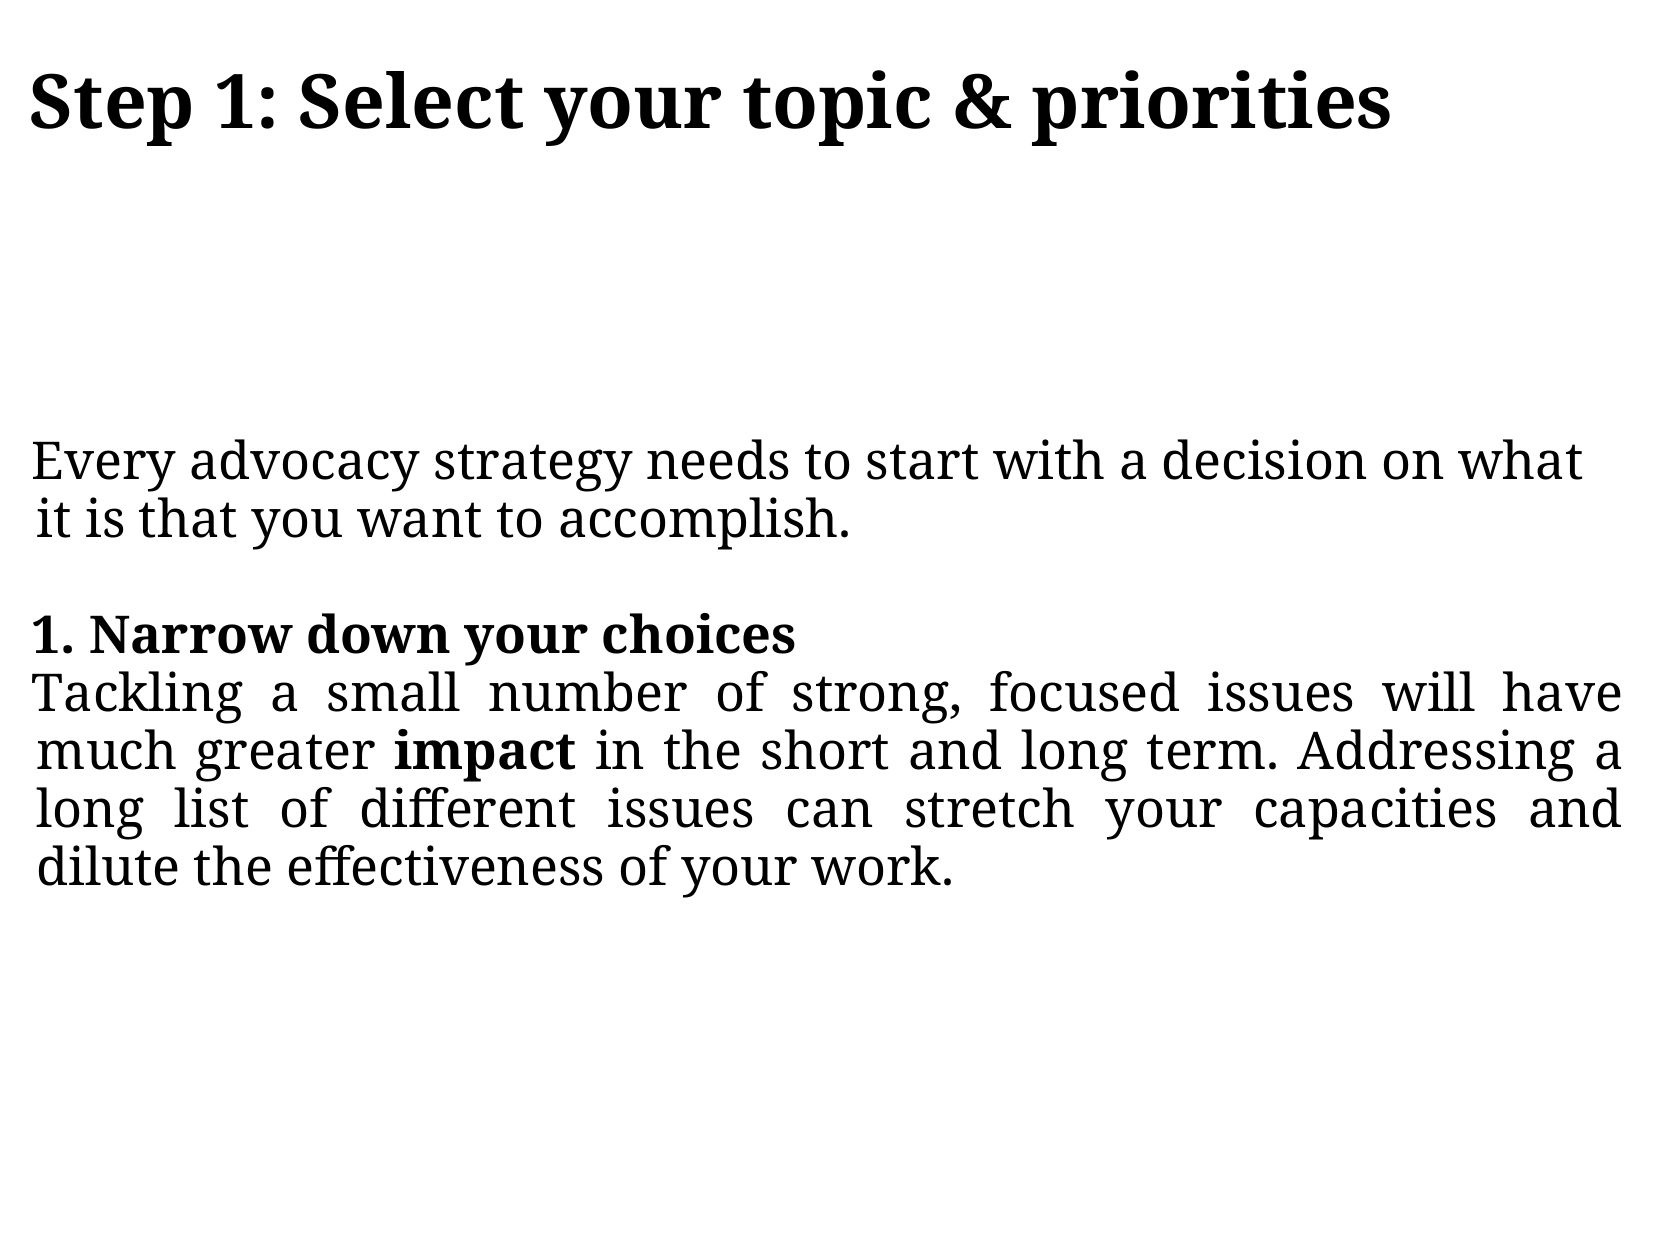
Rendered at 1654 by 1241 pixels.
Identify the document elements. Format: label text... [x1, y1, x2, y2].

title Step 1: Select your topic & priorities [29, 0, 1518, 208]
text_box Every advocacy strategy needs to start with a decision on what it is that you want to accomplish. 1. Narrow down your choices Tackling a small number of strong, focused issues will have much greater impact in the short and long term. Addressing a long list of different issues can stretch your capacities and dilute the effectiveness of your work. [29, 366, 1625, 964]
